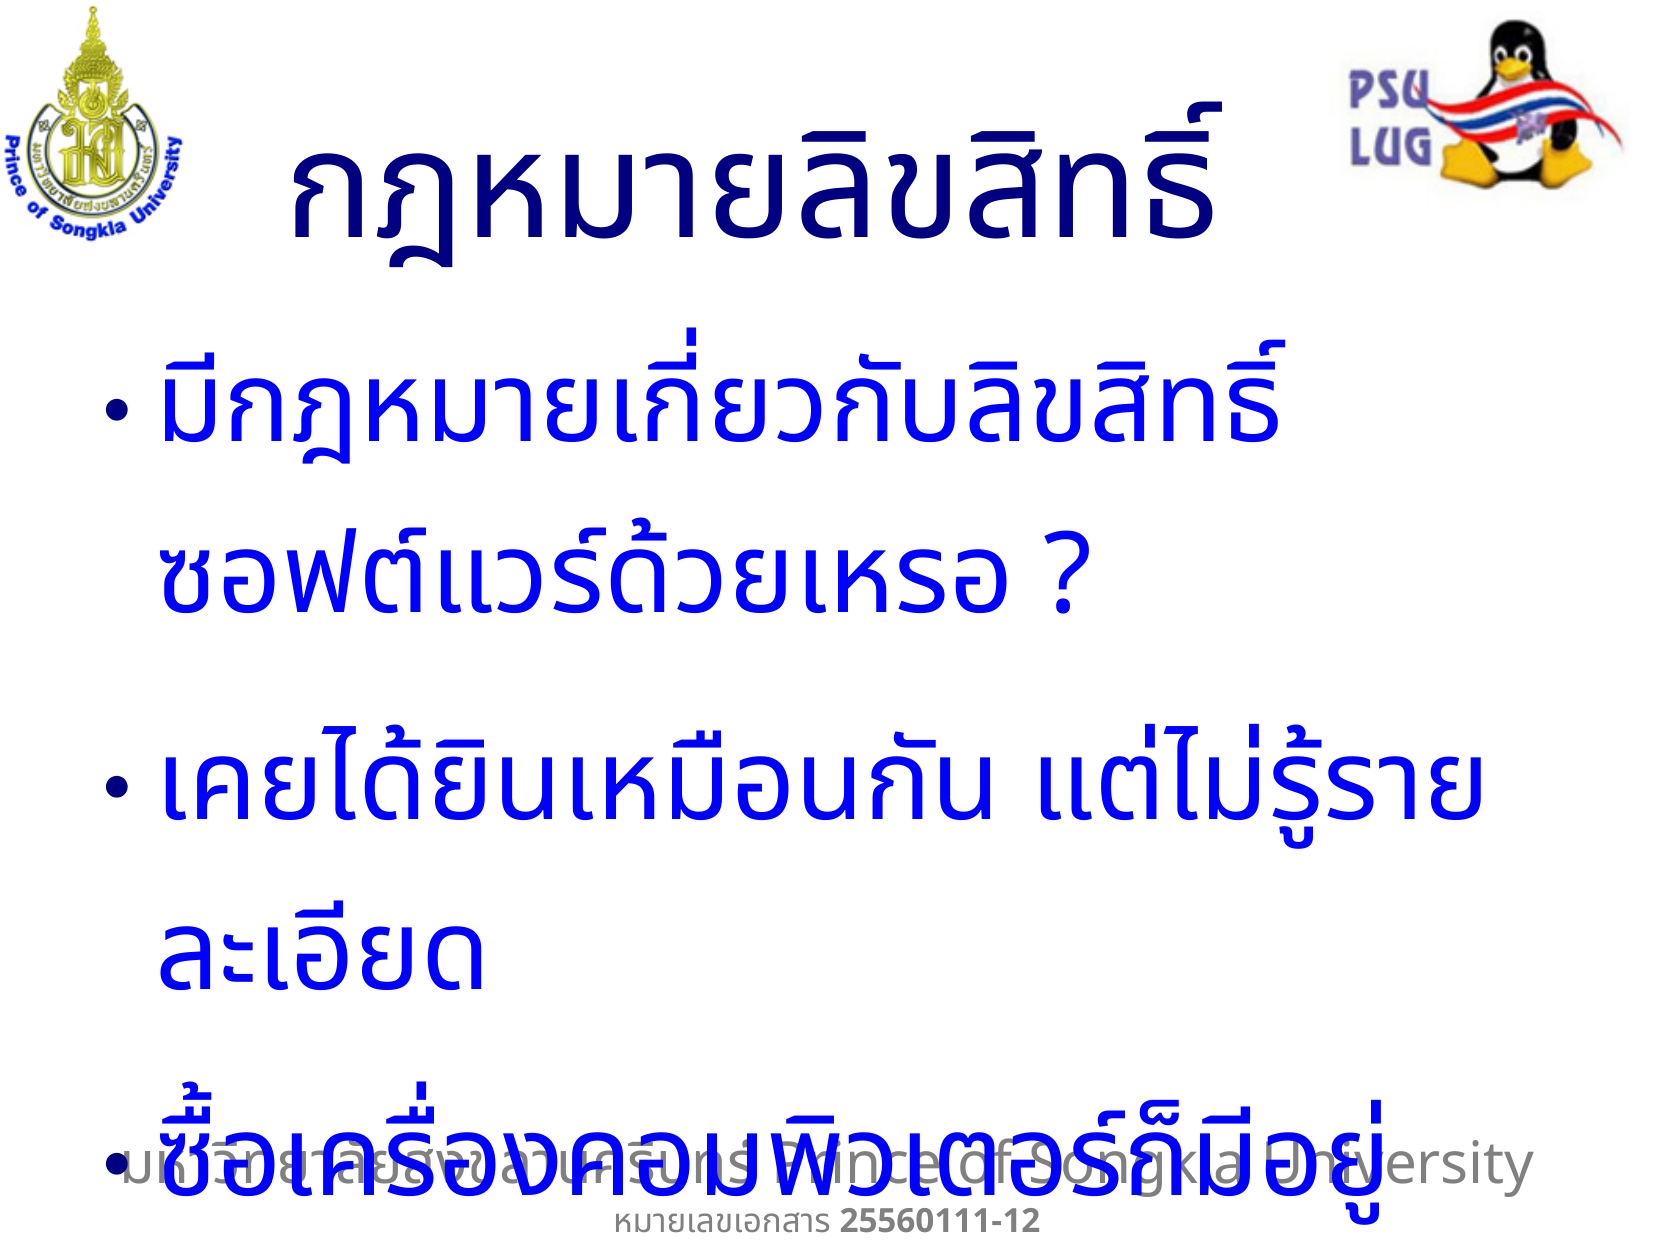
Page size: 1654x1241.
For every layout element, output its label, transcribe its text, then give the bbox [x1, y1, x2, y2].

picture [0, 0, 185, 247]
title กฎหมายลิขสิทธิ์ [206, 0, 1299, 322]
list มีกฎหมายเกี่ยวกับลิขสิทธิ์ซอฟต์แวร์ด้วยเหรอ ? เคยได้ยินเหมือนกัน แต่ไม่รู้รายละเอียด ซื้อเครื่องคอมพิวเตอร์ก็มีอยู่แล้ว ใช้งานได้เลย หนูไม่รู้ ? เพื่อนจัดการลงโปรแกรมให้ [84, 322, 1573, 1241]
picture [1328, 10, 1642, 207]
